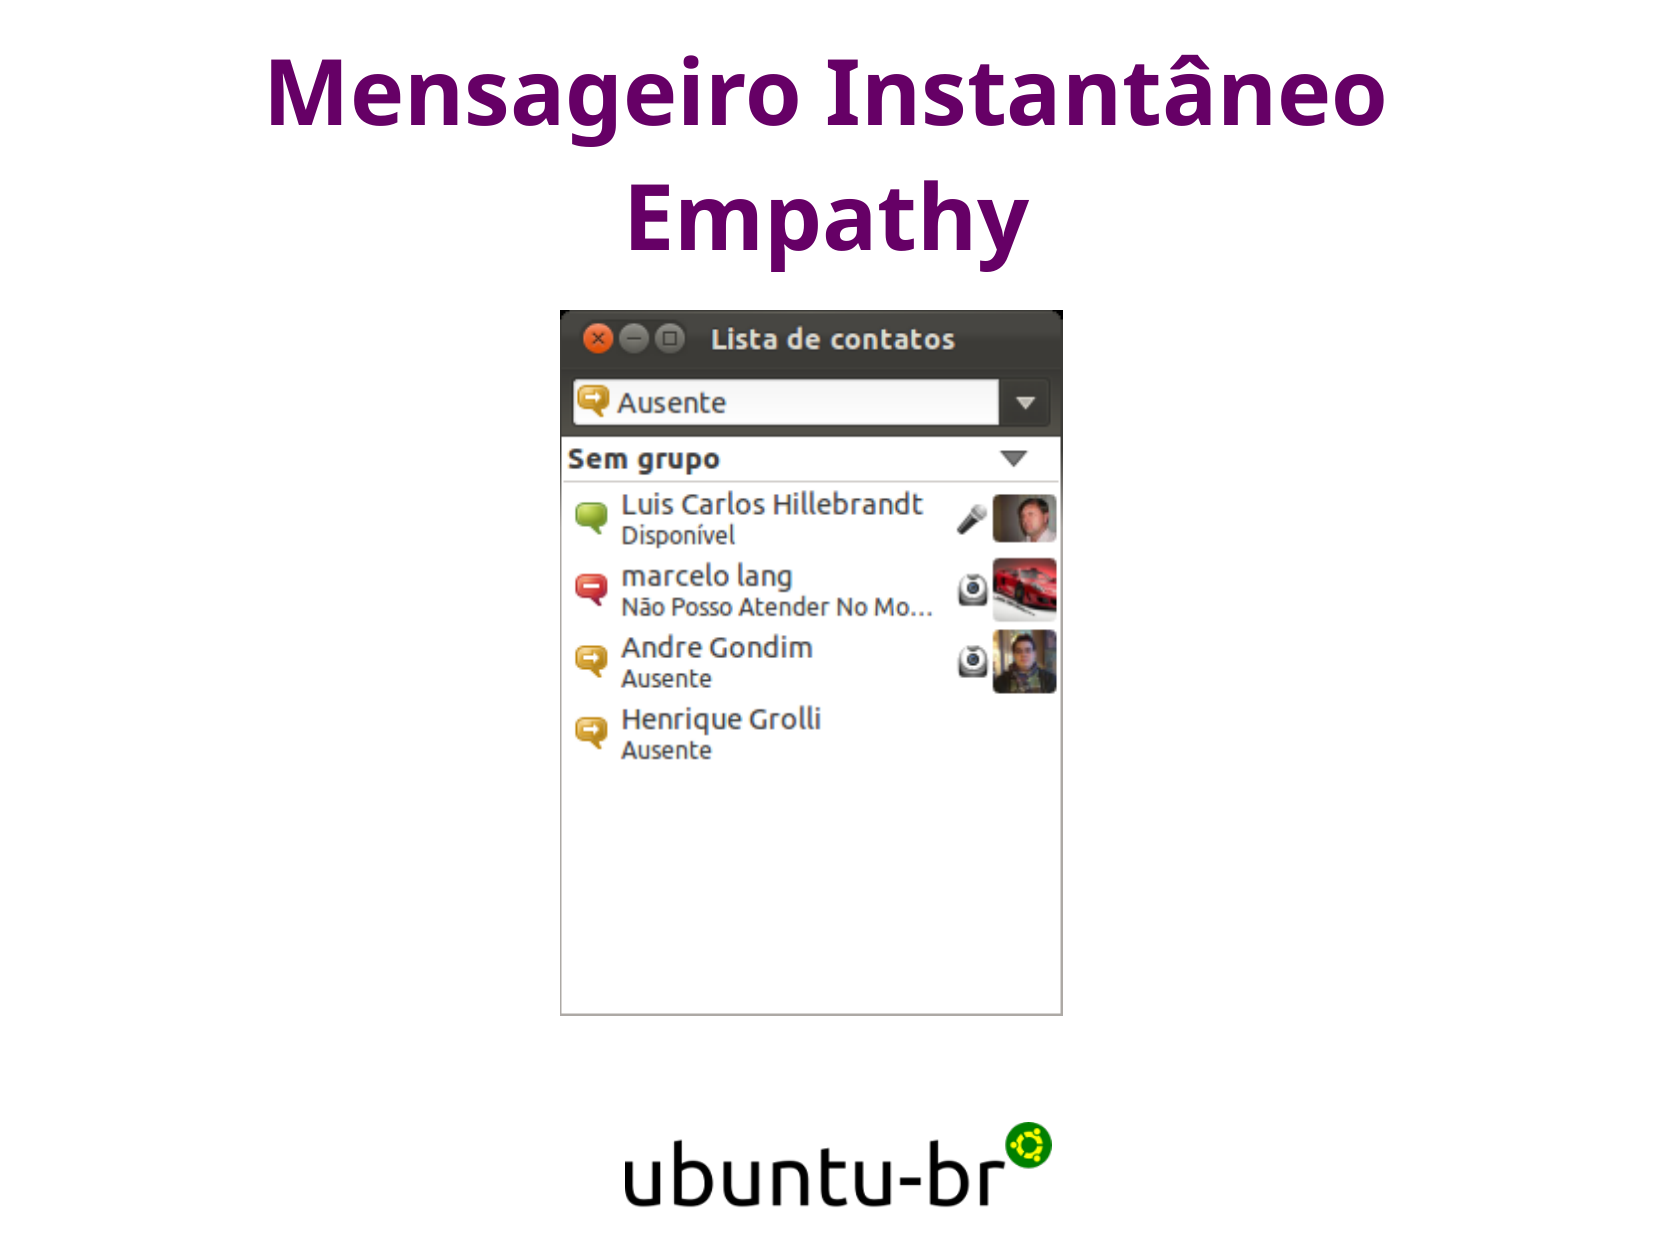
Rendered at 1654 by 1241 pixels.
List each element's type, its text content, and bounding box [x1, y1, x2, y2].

picture [625, 1122, 1052, 1223]
picture [560, 310, 1063, 1016]
title Mensageiro Instantâneo Empathy [82, 49, 1571, 257]
